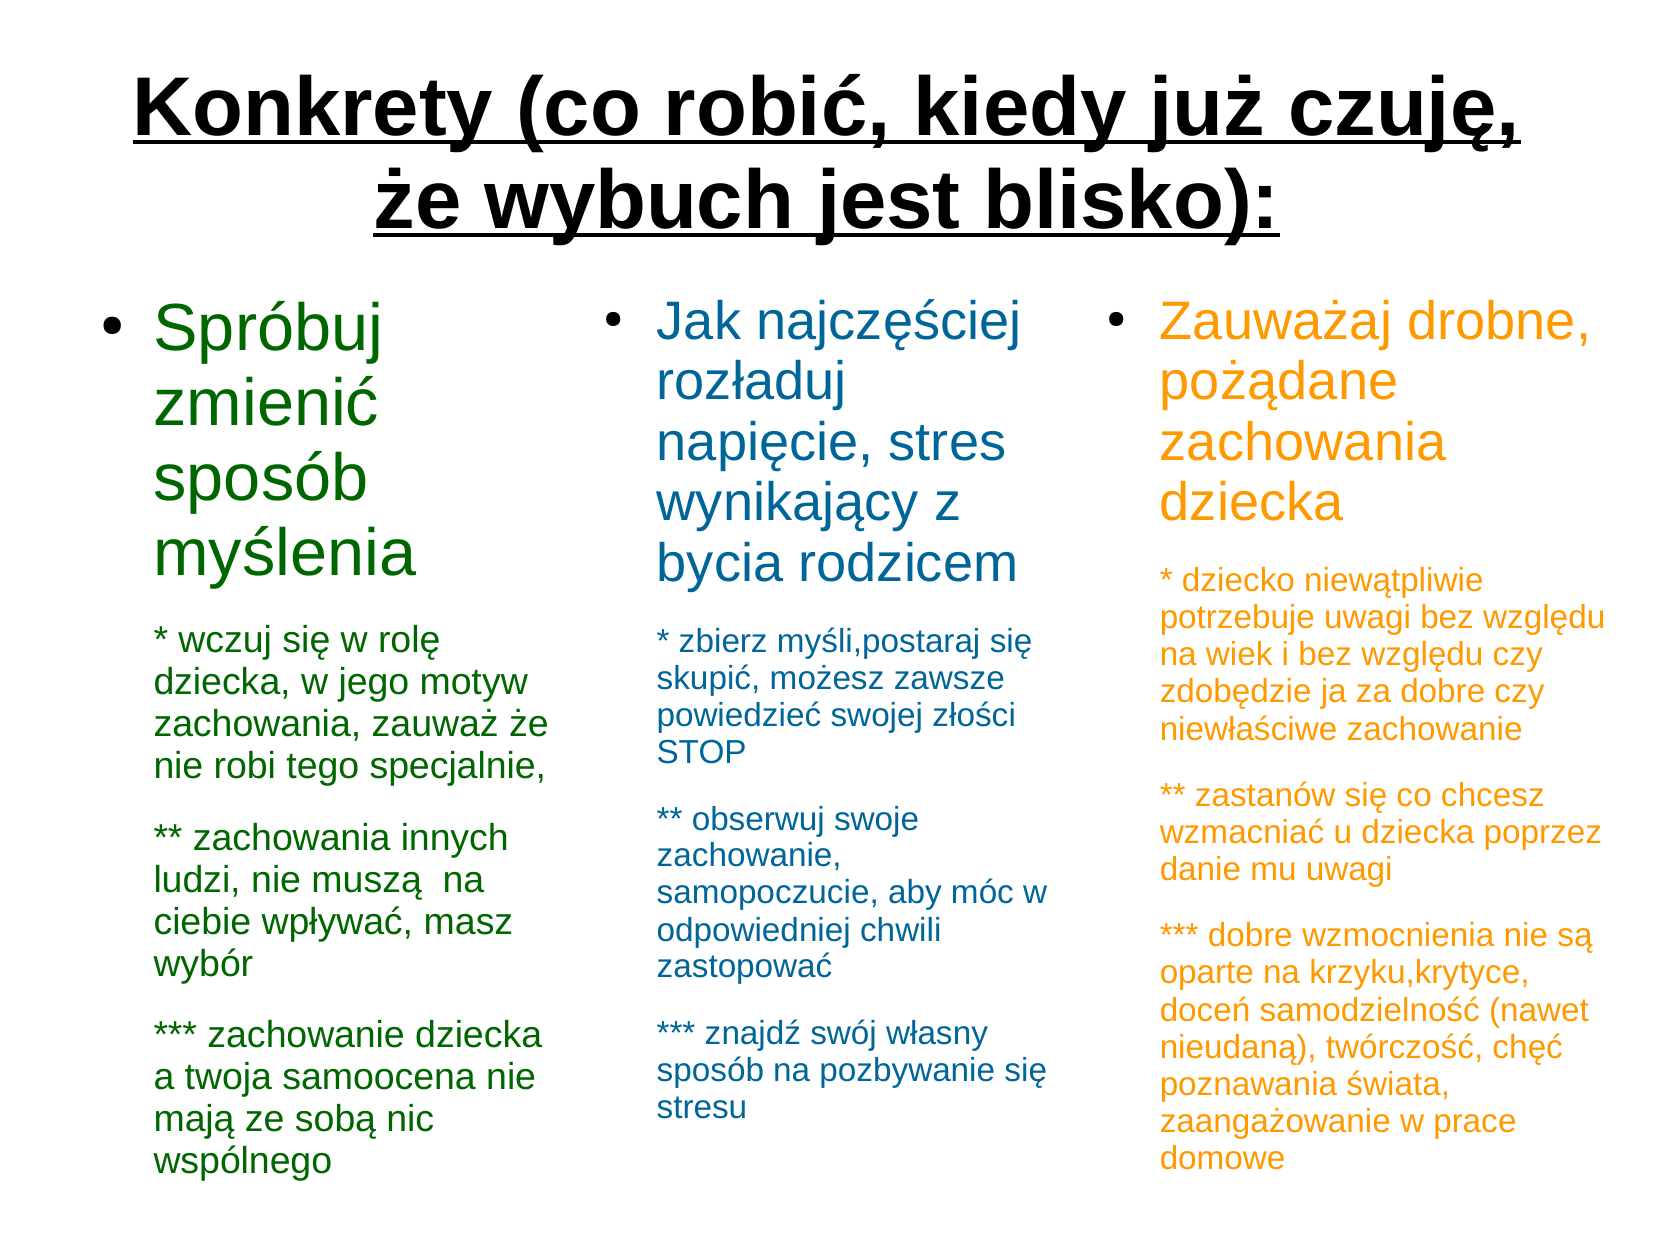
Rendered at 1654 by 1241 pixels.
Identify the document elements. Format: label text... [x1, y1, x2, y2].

title Konkrety (co robić, kiedy już czuję, że wybuch jest blisko): [82, 49, 1571, 257]
list Jak najczęściej rozładuj napięcie, stres wynikający z bycia rodzicem * zbierz myśli,postaraj się skupić, możesz zawsze powiedzieć swojej złości STOP ** obserwuj swoje zachowanie, samopoczucie, aby móc w odpowiedniej chwili zastopować *** znajdź swój własny sposób na pozbywanie się stresu [585, 290, 1065, 1129]
list Spróbuj zmienić sposób myślenia * wczuj się w rolę dziecka, w jego motyw zachowania, zauważ że nie robi tego specjalnie, ** zachowania innych ludzi, nie muszą na ciebie wpływać, masz wybór *** zachowanie dziecka a twoja samoocena nie mają ze sobą nic wspólnego [82, 290, 562, 1183]
list Zauważaj drobne, pożądane zachowania dziecka * dziecko niewątpliwie potrzebuje uwagi bez względu na wiek i bez względu czy zdobędzie ja za dobre czy niewłaściwe zachowanie ** zastanów się co chcesz wzmacniać u dziecka poprzez danie mu uwagi *** dobre wzmocnienia nie są oparte na krzyku,krytyce, doceń samodzielność (nawet nieudaną), twórczość, chęć poznawania świata, zaangażowanie w prace domowe [1088, 290, 1619, 1180]
